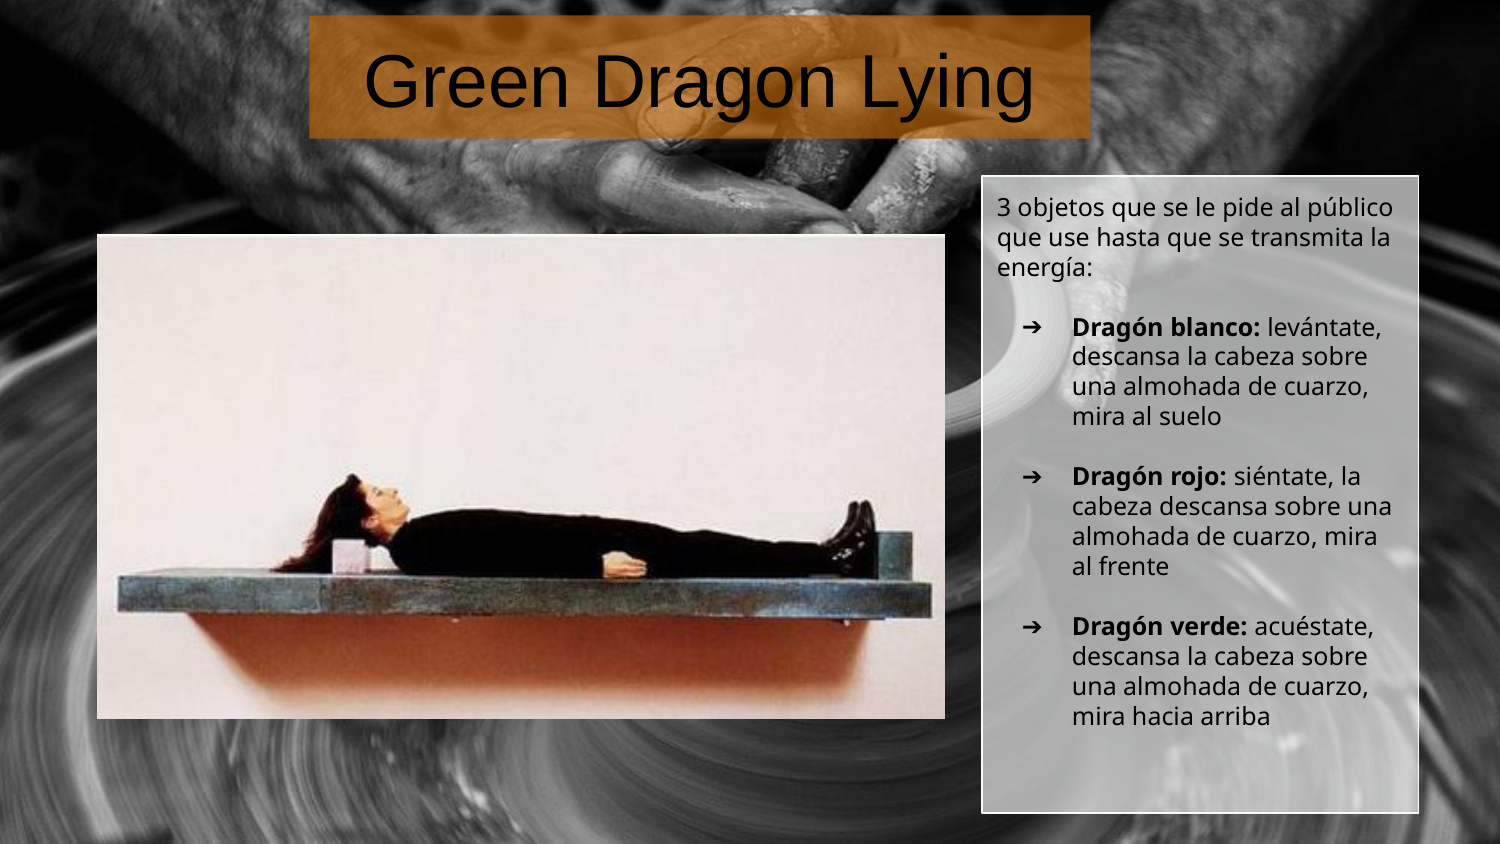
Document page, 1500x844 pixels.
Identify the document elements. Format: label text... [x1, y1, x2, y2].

picture [0, 0, 1500, 844]
title Green Dragon Lying [309, 15, 1091, 139]
text_box 3 objetos que se le pide al público que use hasta que se transmita la energía: Dragón blanco: levántate, descansa la cabeza sobre una almohada de cuarzo, mira al suelo Dragón rojo: siéntate, la cabeza descansa sobre una almohada de cuarzo, mira al frente Dragón verde: acuéstate, descansa la cabeza sobre una almohada de cuarzo, mira hacia arriba [981, 176, 1419, 813]
